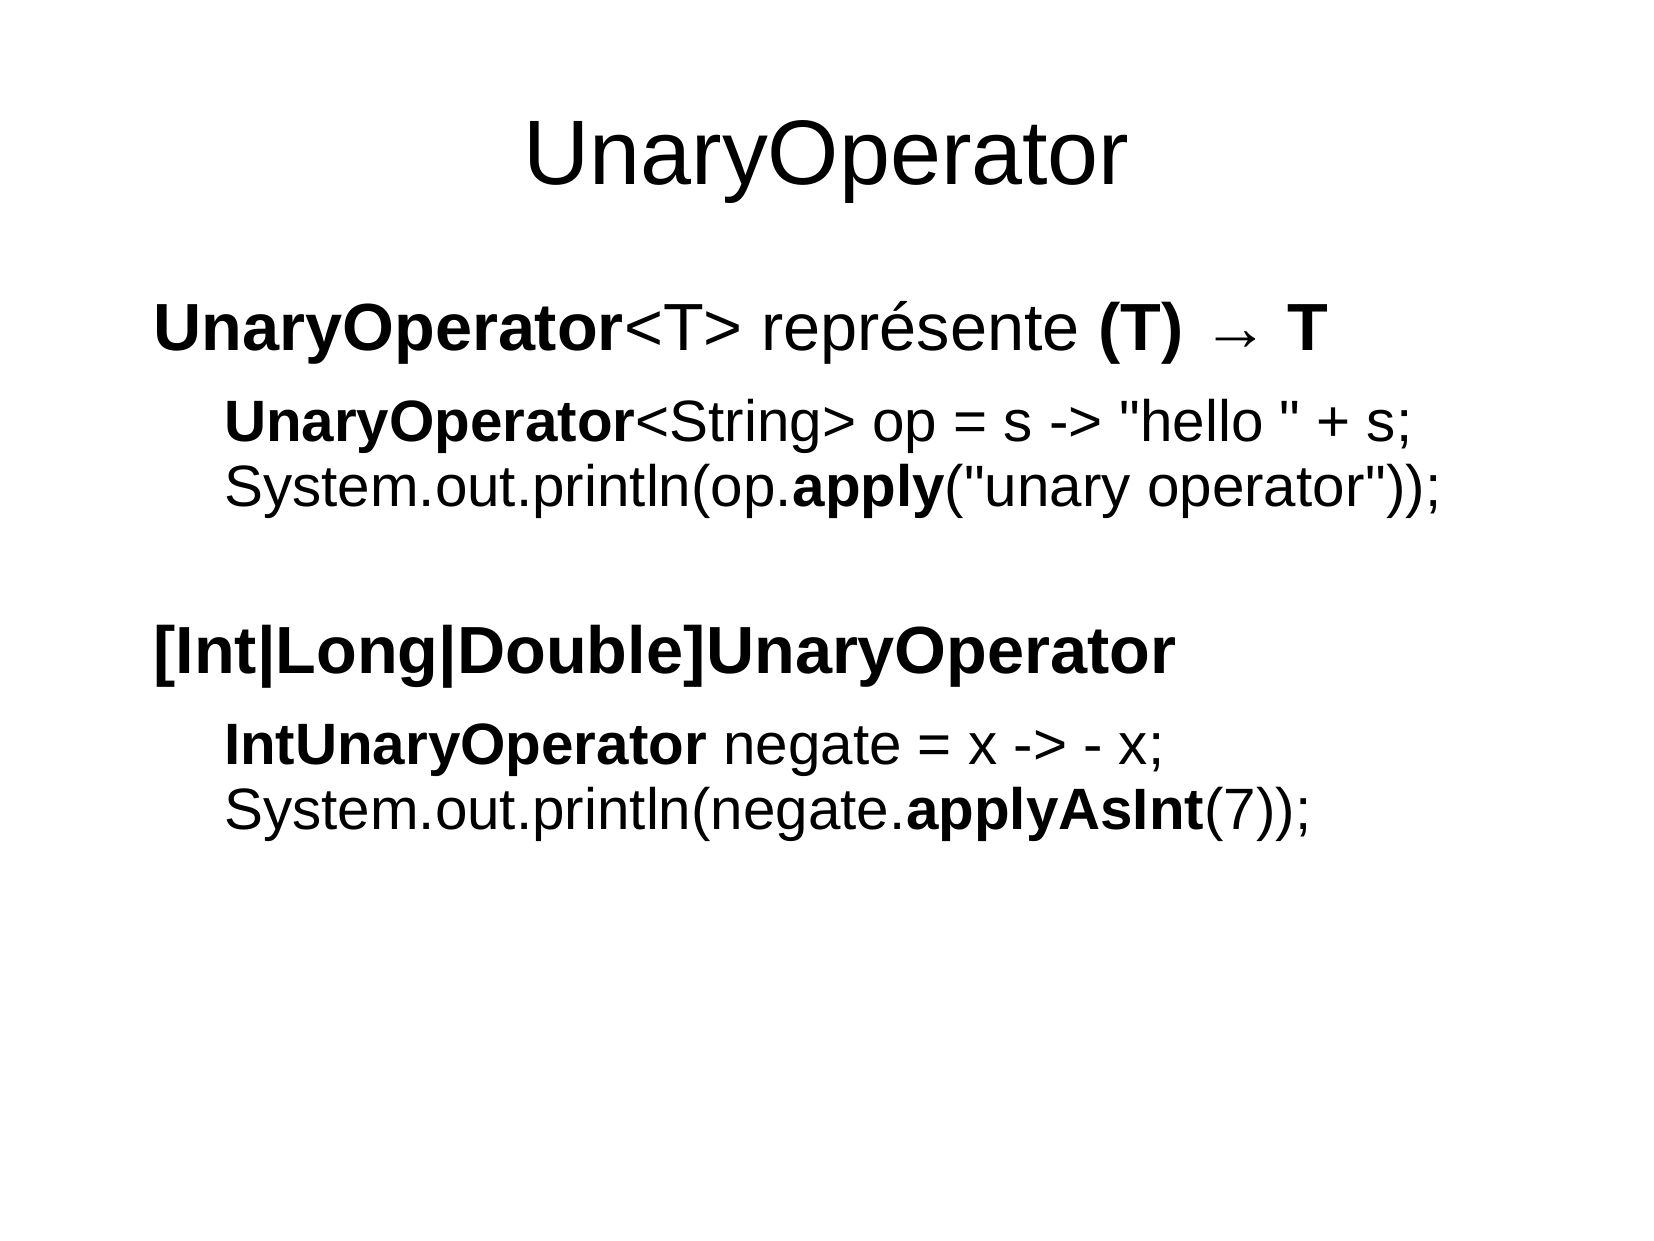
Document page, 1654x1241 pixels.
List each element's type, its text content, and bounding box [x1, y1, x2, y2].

title UnaryOperator [82, 49, 1571, 257]
list UnaryOperator<T> représente (T) → T UnaryOperator<String> op = s -> "hello " + s; System.out.println(op.apply("unary operator")); [Int|Long|Double]UnaryOperator IntUnaryOperator negate = x -> - x; System.out.println(negate.applyAsInt(7)); [82, 290, 1571, 1126]
